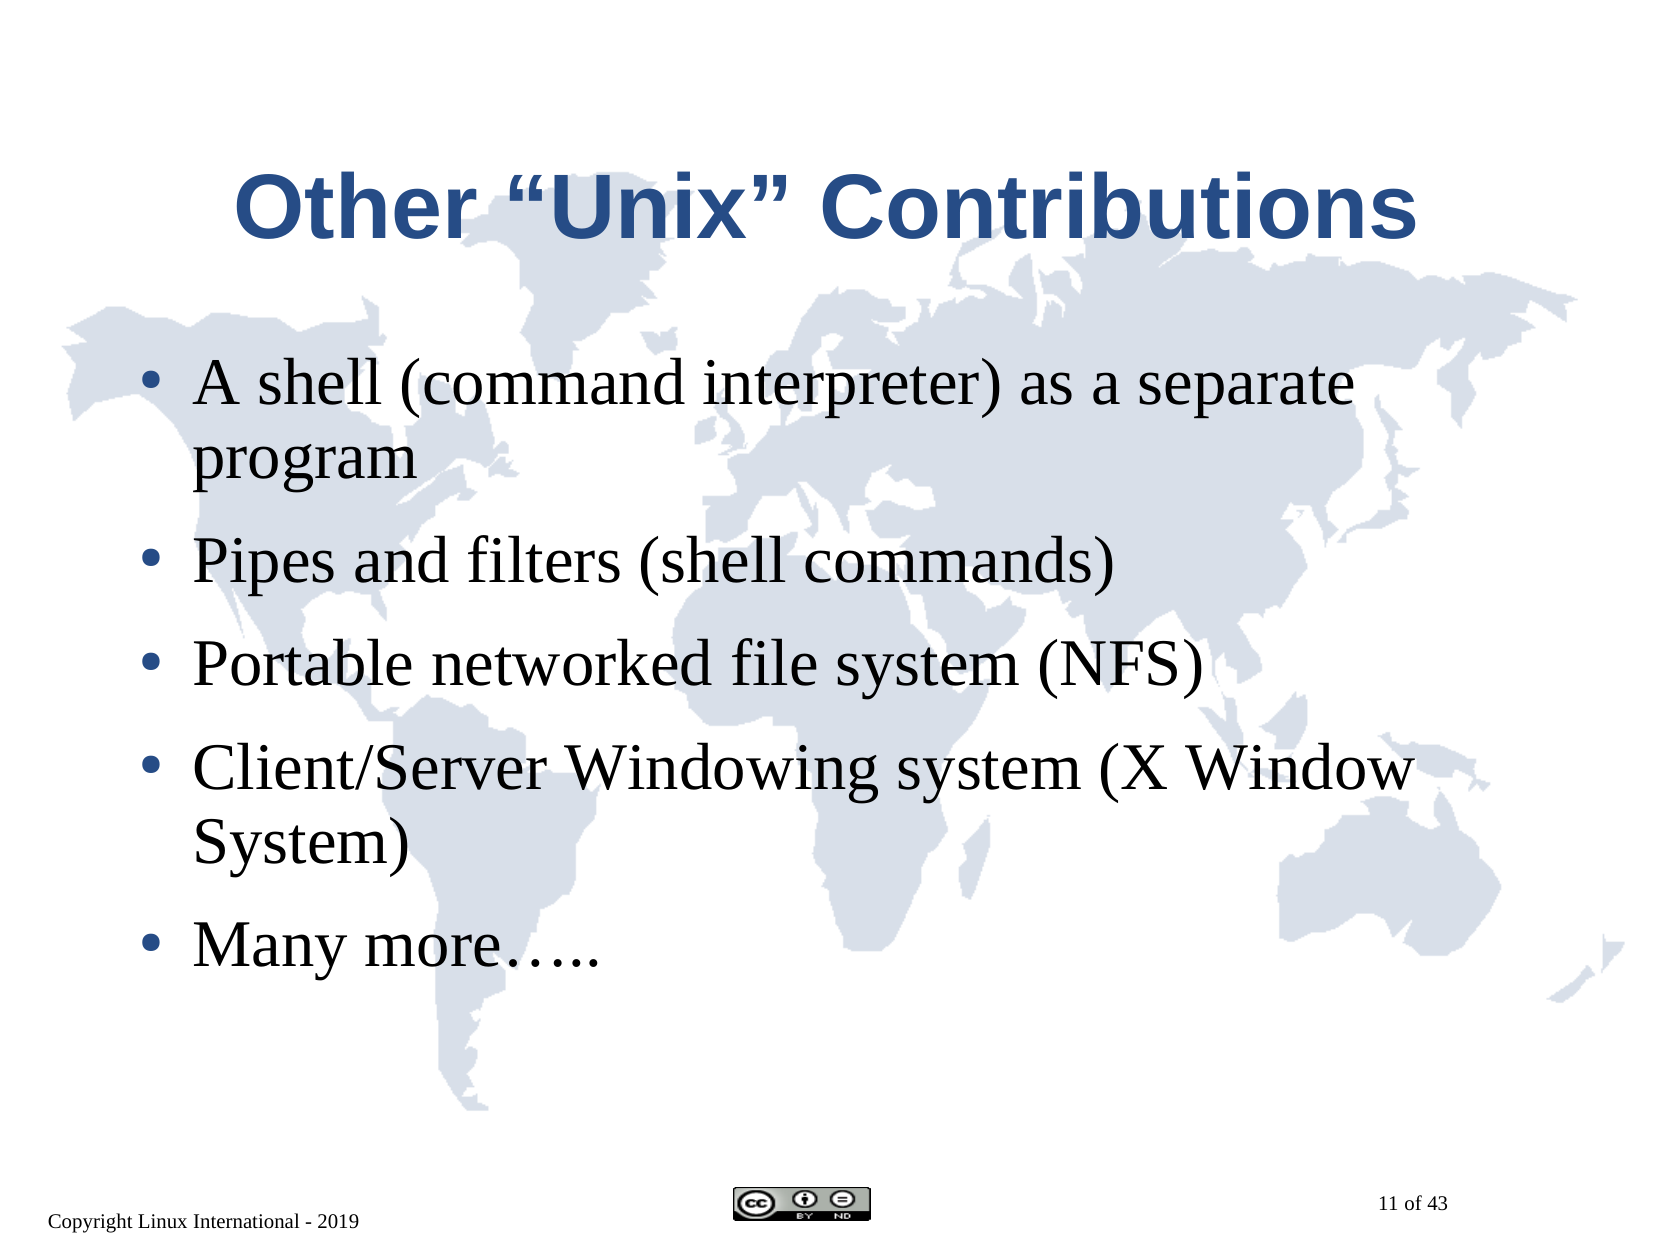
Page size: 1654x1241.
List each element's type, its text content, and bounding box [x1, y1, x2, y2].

title Other “Unix” Contributions [121, 102, 1533, 311]
picture [733, 1187, 871, 1221]
list A shell (command interpreter) as a separate program Pipes and filters (shell commands) Portable networked file system (NFS) Client/Server Windowing system (X Window System) Many more….. [121, 344, 1533, 1065]
picture [37, 91, 1653, 1147]
